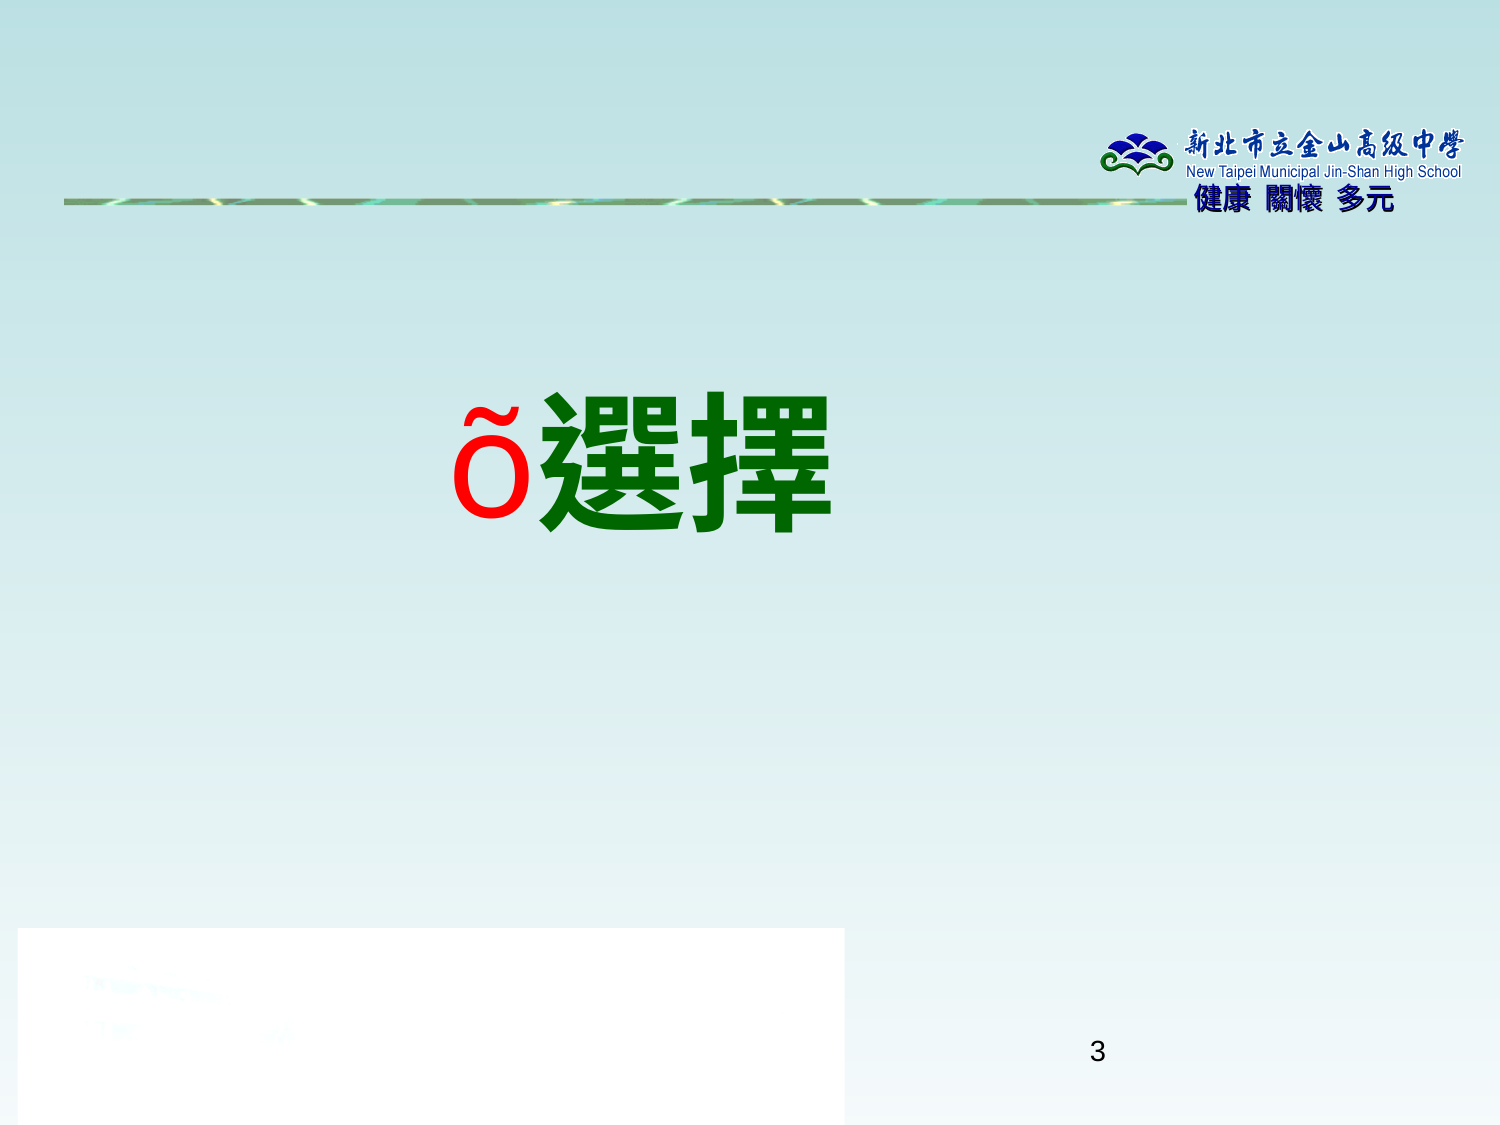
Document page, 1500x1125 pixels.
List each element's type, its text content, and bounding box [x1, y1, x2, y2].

text_box 選擇 [430, 361, 1287, 596]
text_box [1074, 1024, 1426, 1103]
